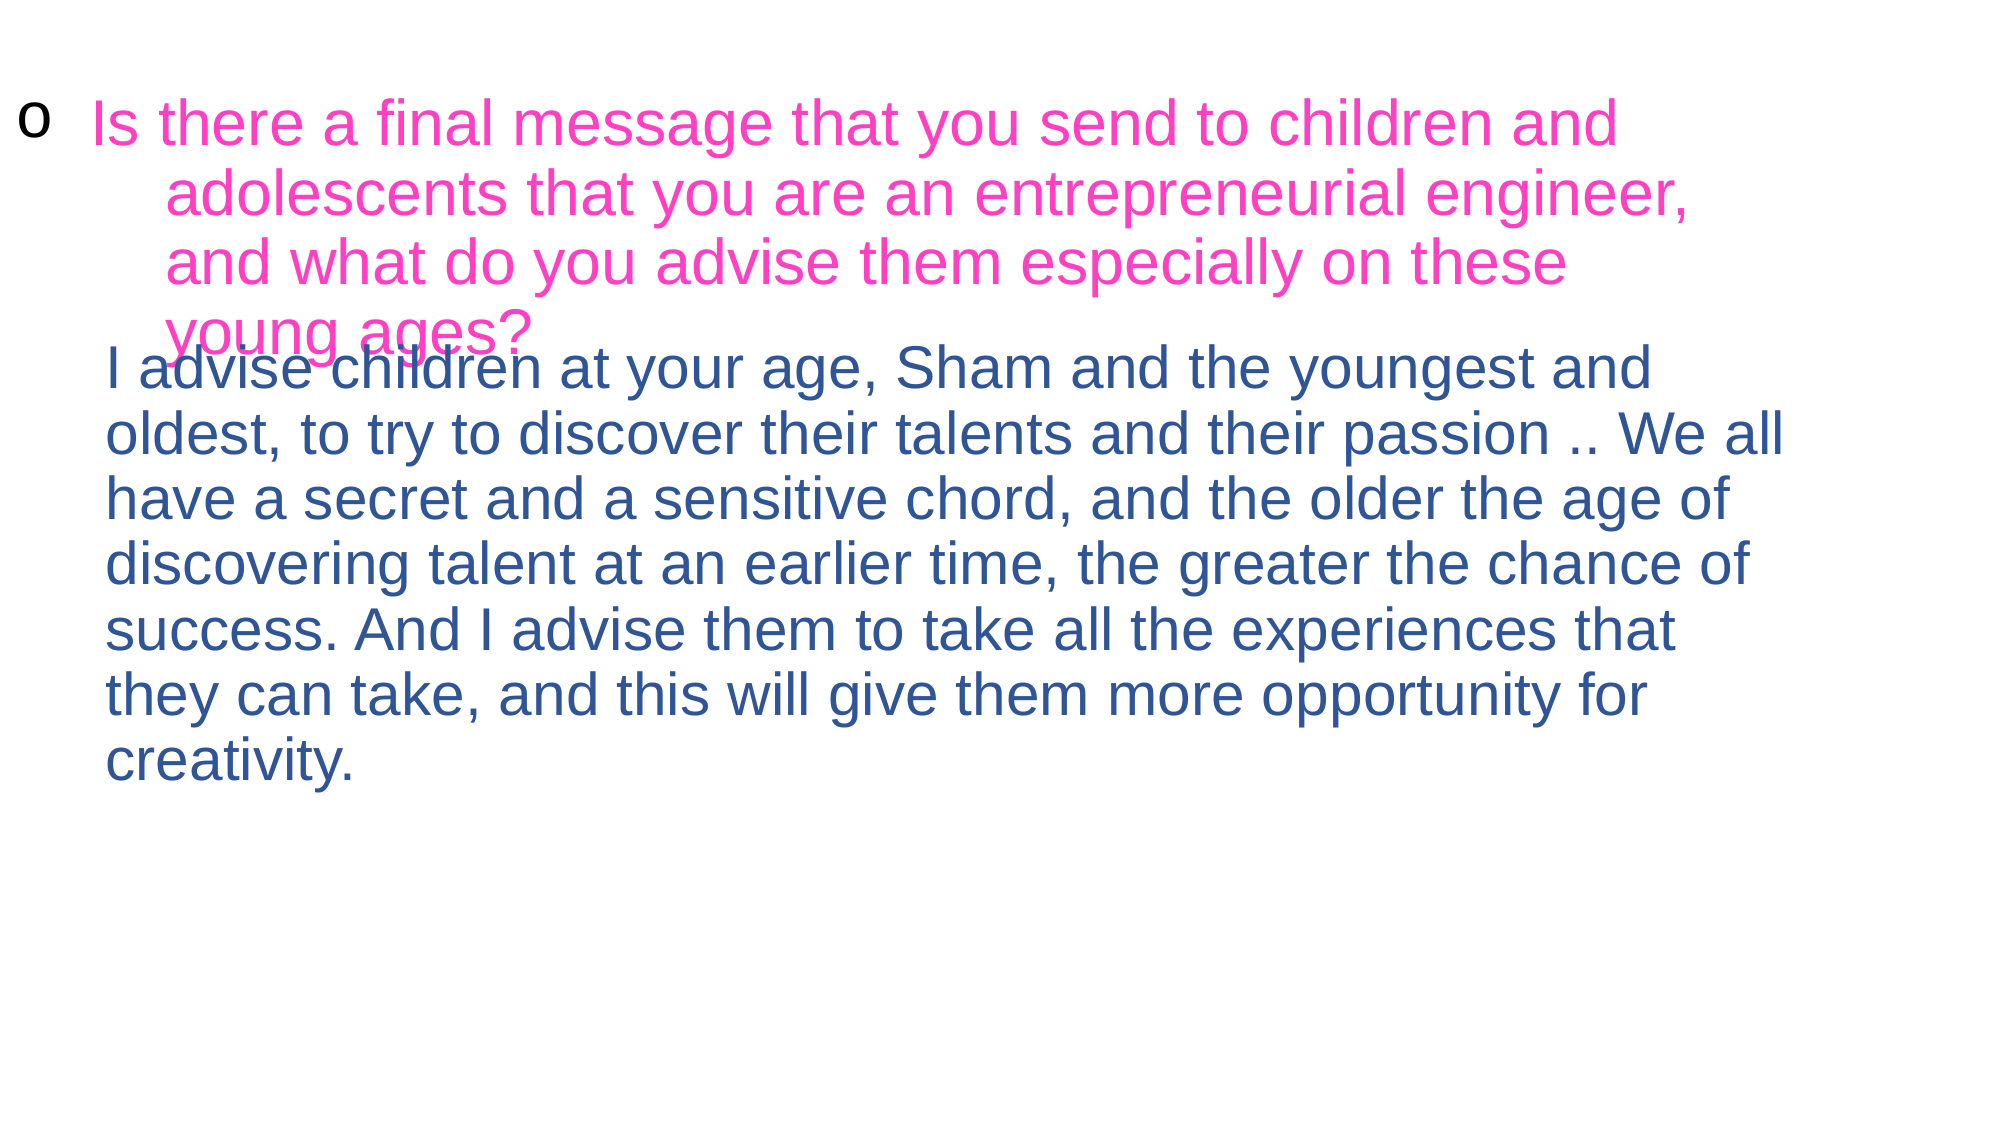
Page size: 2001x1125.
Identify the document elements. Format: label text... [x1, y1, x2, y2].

list I advise children at your age, Sham and the youngest and oldest, to try to discover their talents and their passion .. We all have a secret and a sensitive chord, and the older the age of discovering talent at an earlier time, the greater the chance of success. And I advise them to take all the experiences that they can take, and this will give them more opportunity for creativity. [90, 329, 1816, 1043]
title Is there a final message that you send to children and adolescents that you are an entrepreneurial engineer, and what do you advise them especially on these young ages? [0, 82, 1726, 300]
